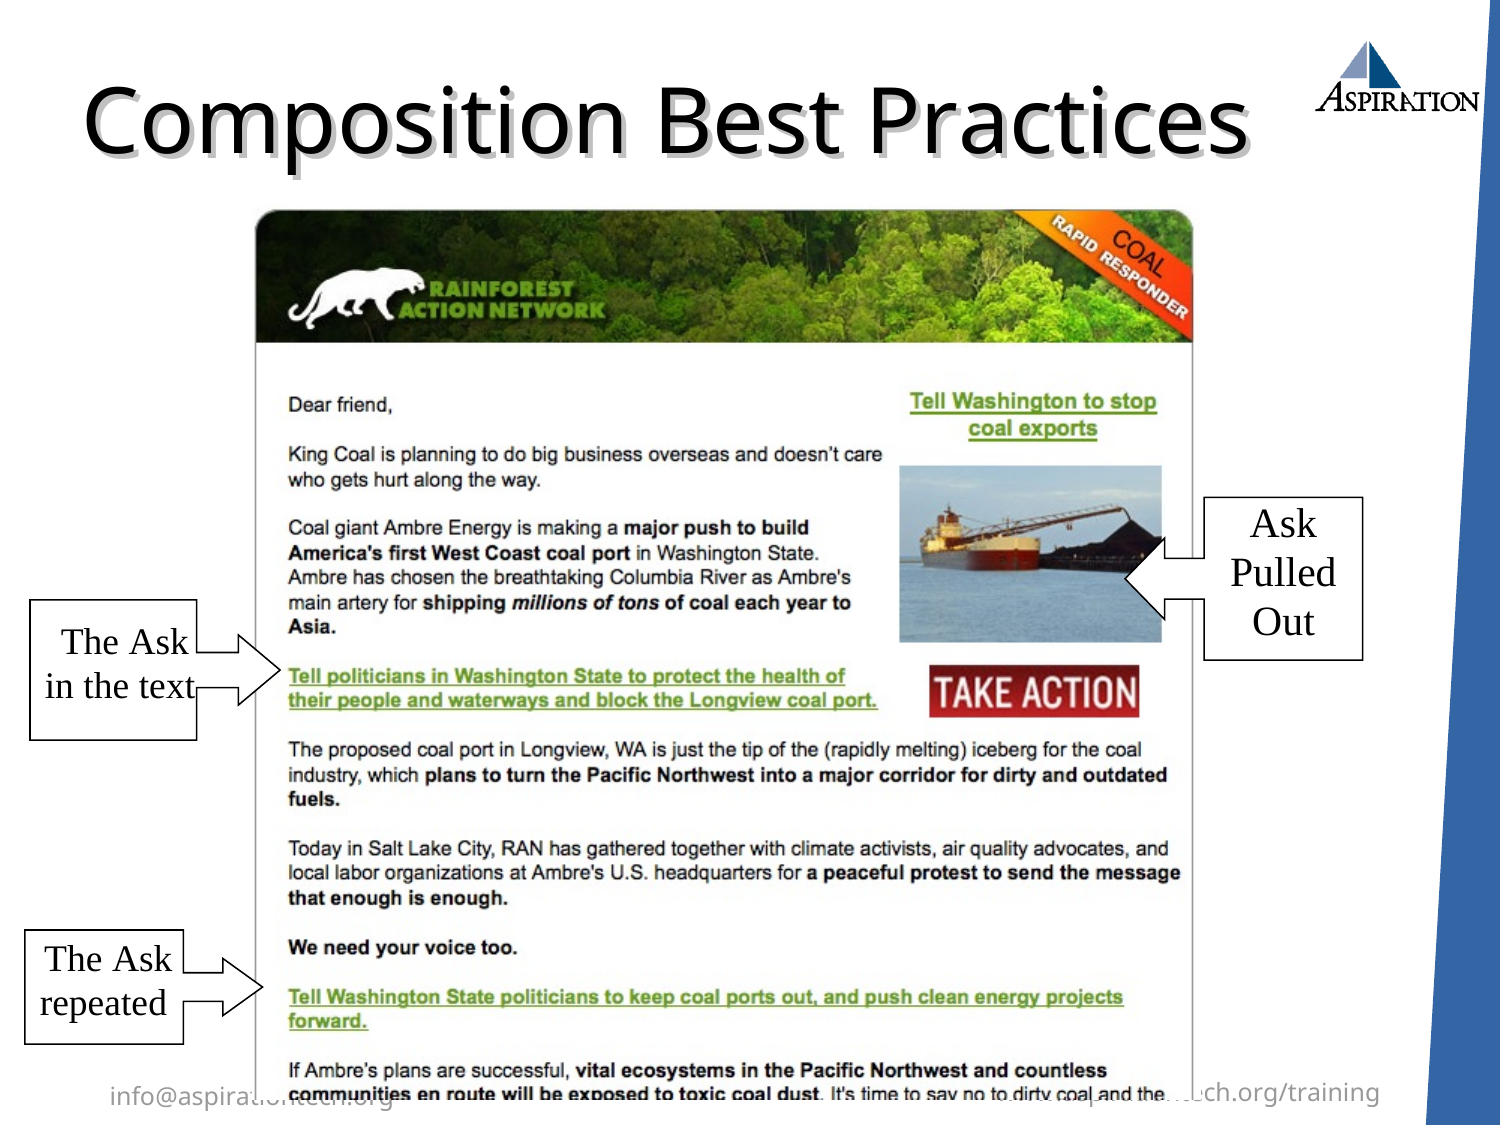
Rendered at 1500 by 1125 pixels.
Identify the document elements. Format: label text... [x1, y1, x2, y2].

text_box The Ask in the text [30, 599, 281, 741]
text_box The Ask repeated [24, 930, 263, 1045]
text_box Ask Pulled Out [1125, 497, 1363, 661]
title Composition Best Practices [49, 19, 1284, 206]
picture [252, 205, 1201, 1100]
picture [1315, 41, 1480, 120]
